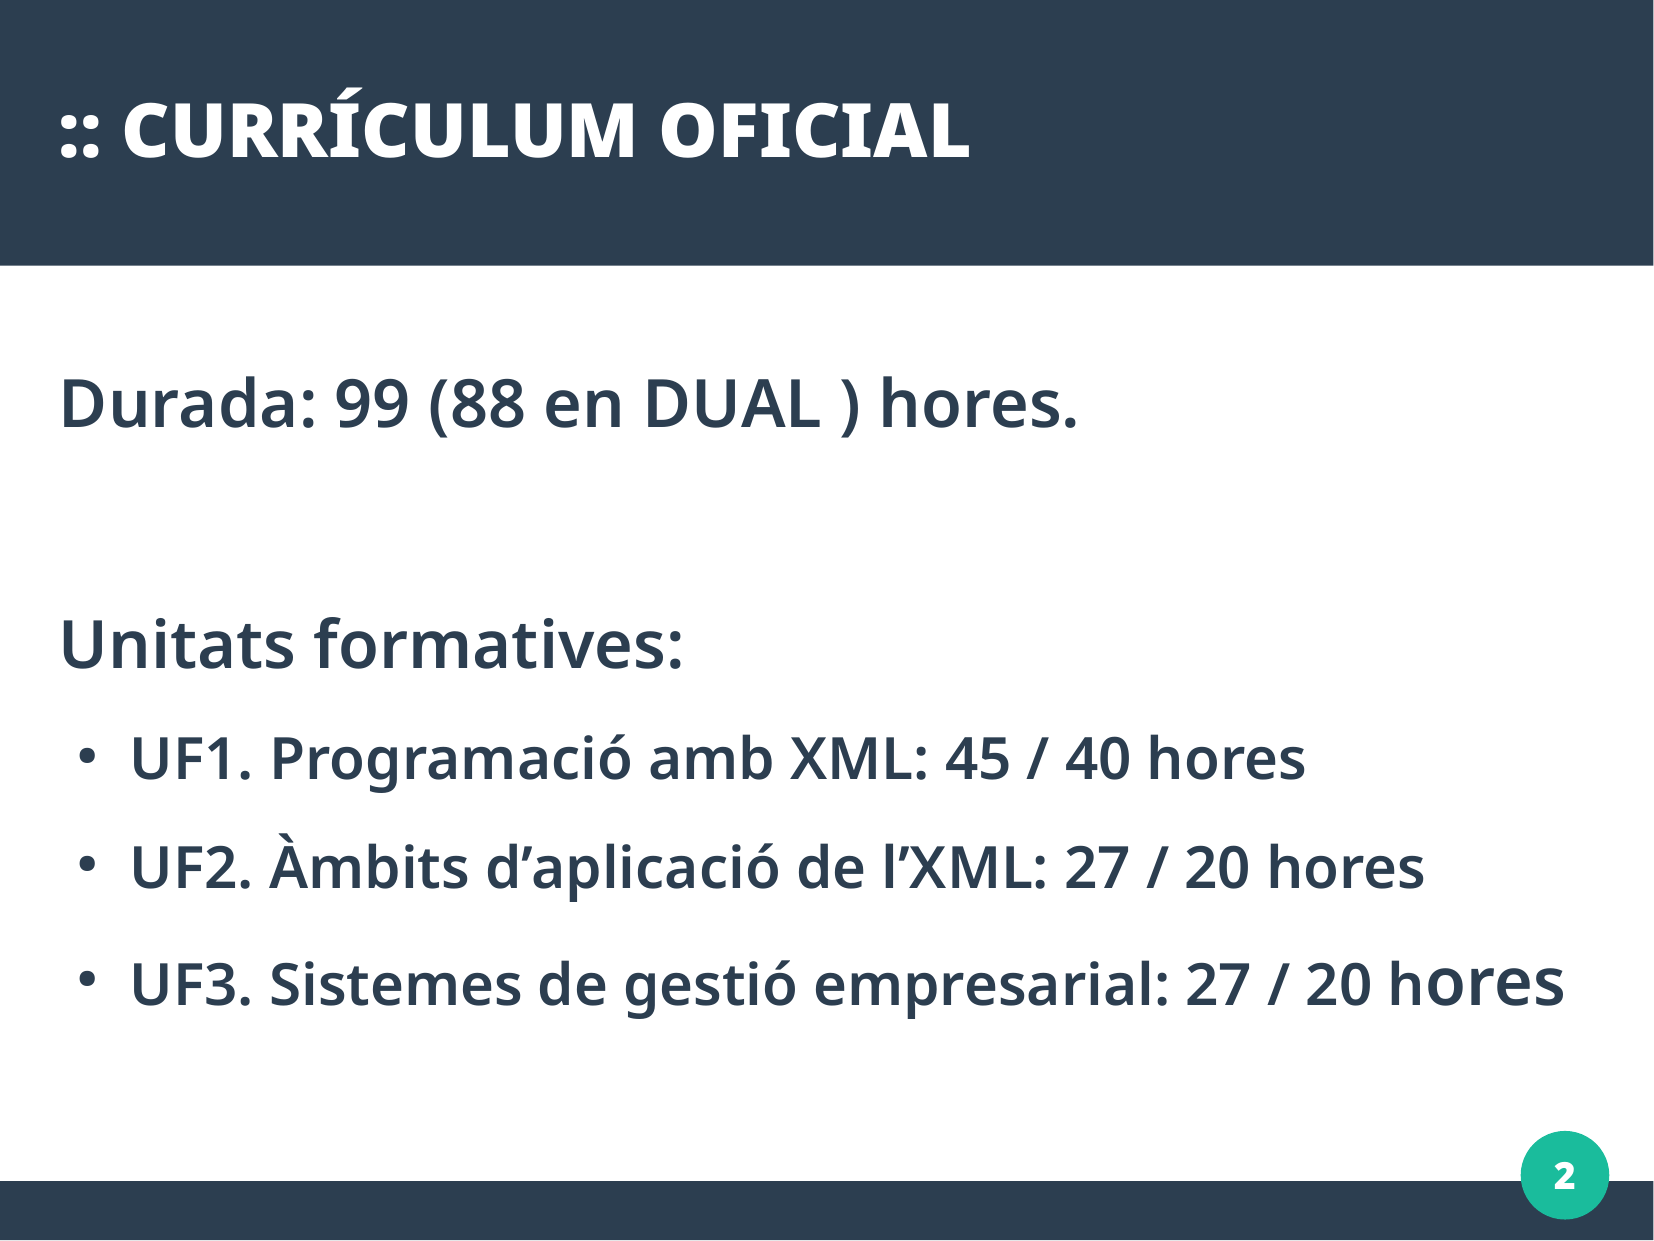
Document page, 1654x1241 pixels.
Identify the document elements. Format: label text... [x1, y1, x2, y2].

list Durada: 99 (88 en DUAL ) hores. Unitats formatives: UF1. Programació amb XML: 45 / 40 hores UF2. Àmbits d’aplicació de l’XML: 27 / 20 hores UF3. Sistemes de gestió empresarial: 27 / 20 hores [59, 236, 1595, 1063]
title :: CURRÍCULUM OFICIAL [59, 49, 1595, 207]
